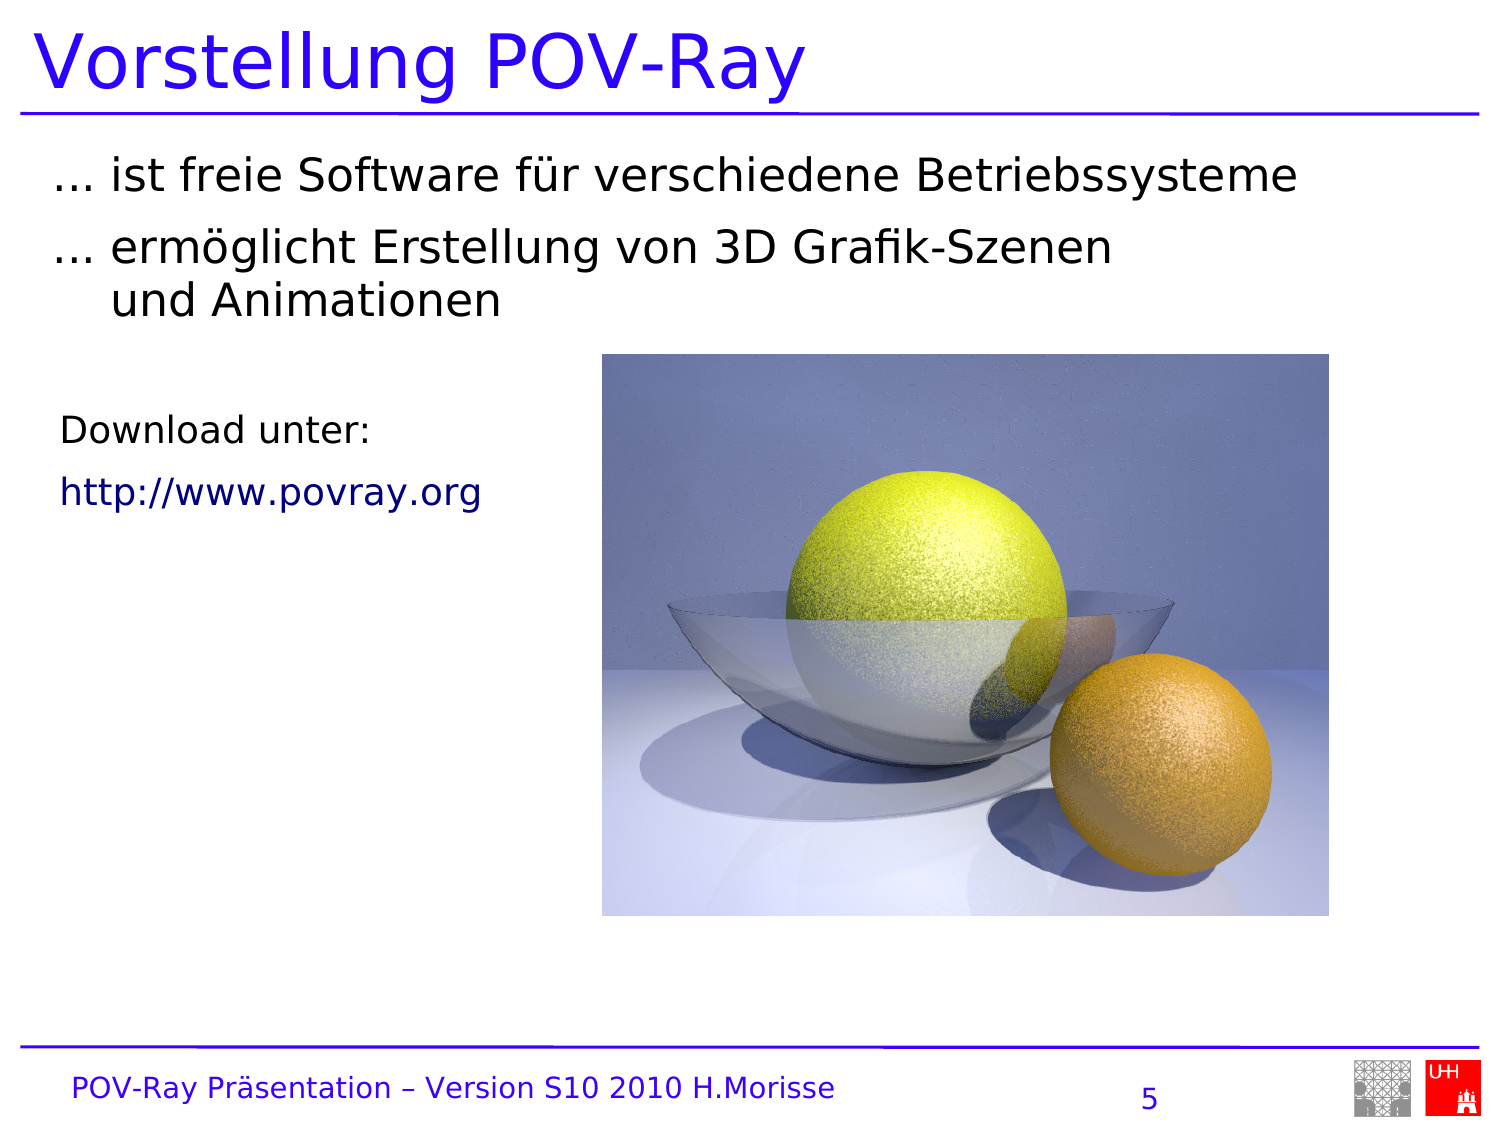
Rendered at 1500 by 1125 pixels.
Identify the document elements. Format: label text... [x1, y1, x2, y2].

picture [1422, 1058, 1483, 1119]
list ... ist freie Software für verschiedene Betriebssysteme ... ermöglicht Erstellung von 3D Grafik-Szenen und Animationen Download unter: http://www.povray.org [52, 148, 1471, 1031]
picture [1352, 1058, 1414, 1119]
title Vorstellung POV-Ray [29, 0, 1500, 153]
picture [602, 354, 1329, 916]
